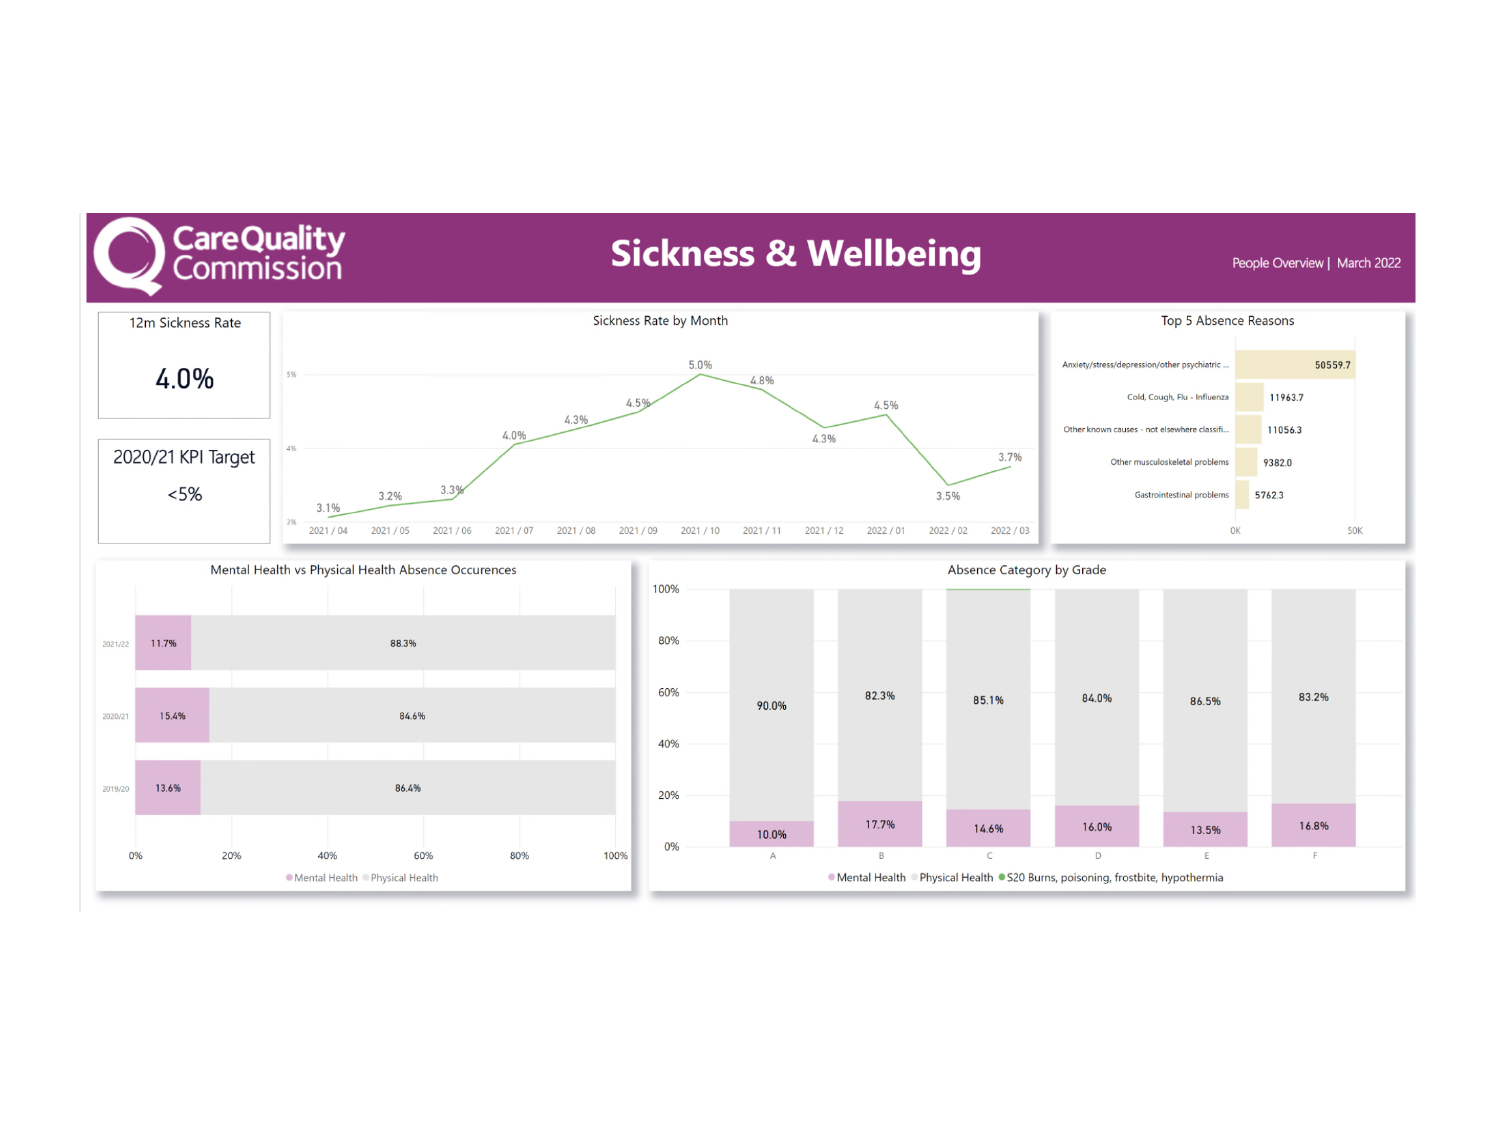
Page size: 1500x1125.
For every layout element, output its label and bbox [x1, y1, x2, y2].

picture [79, 213, 1421, 912]
